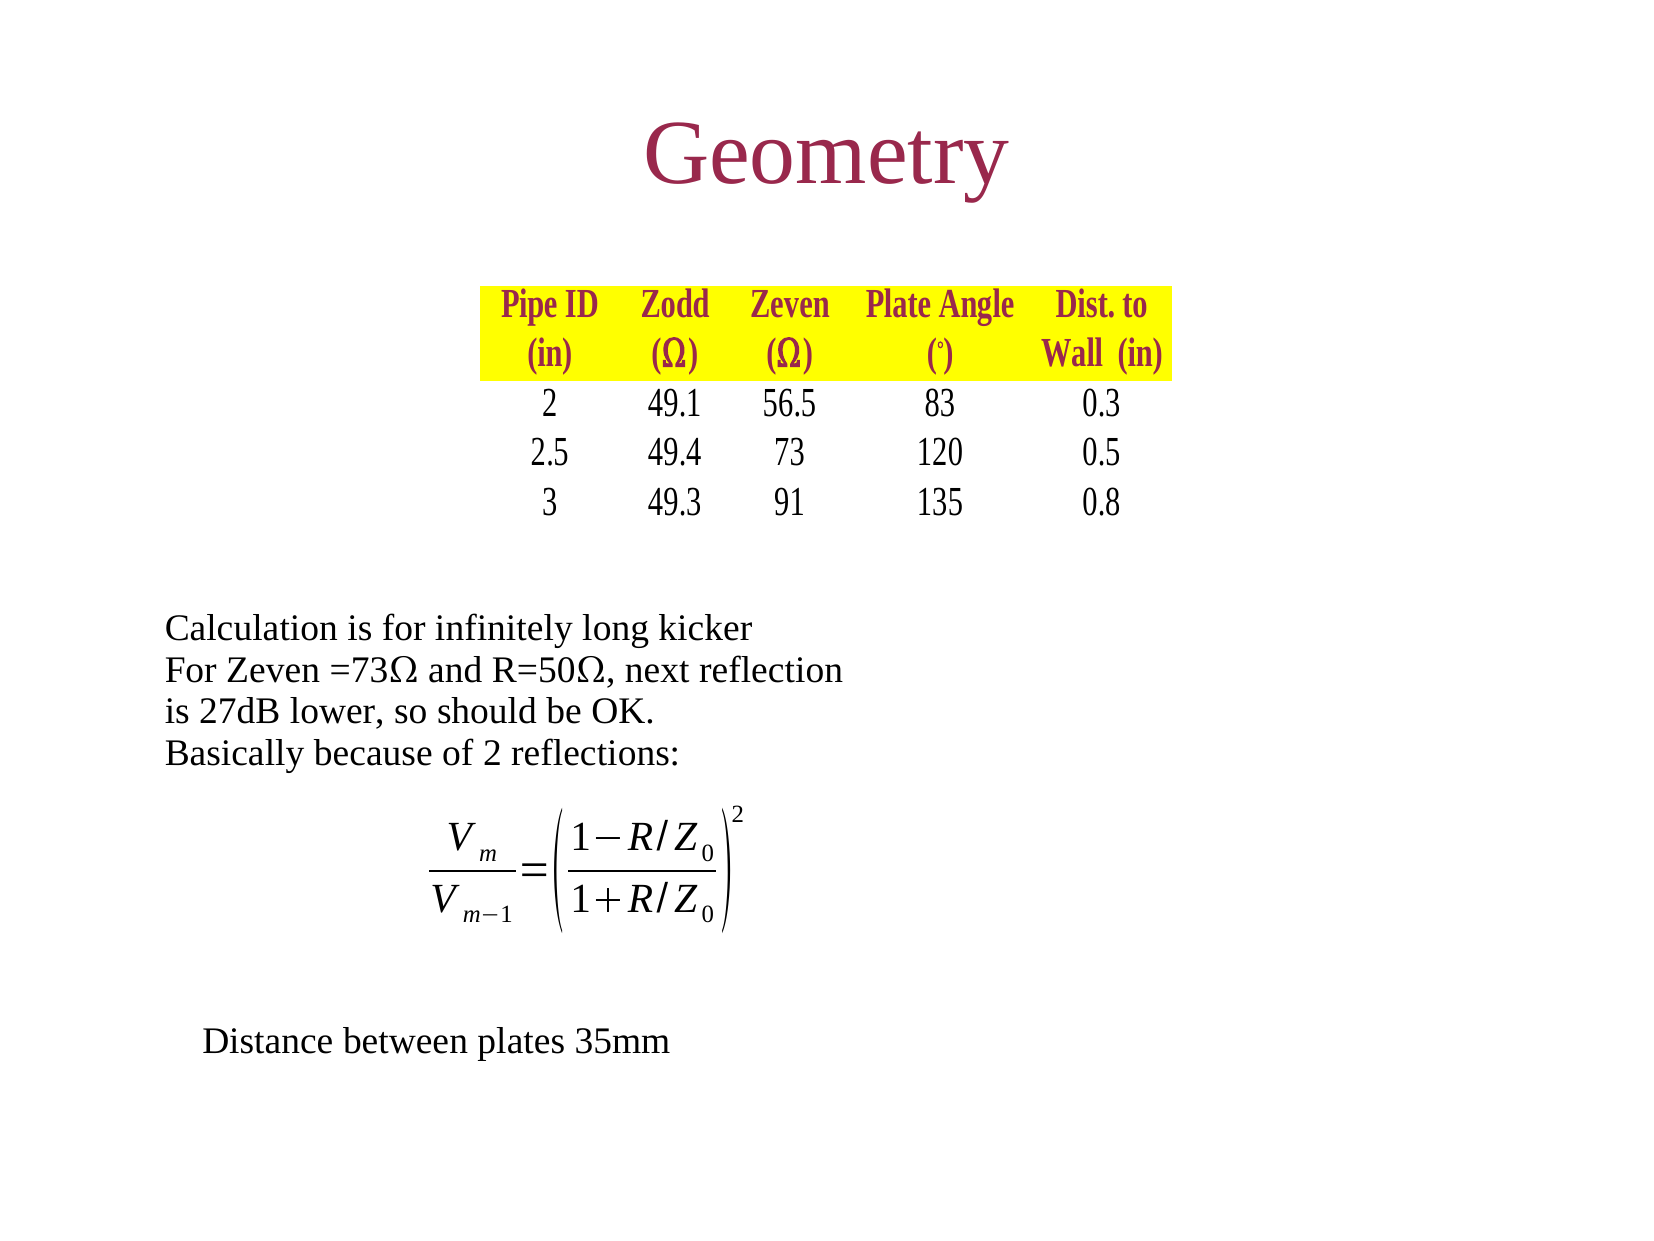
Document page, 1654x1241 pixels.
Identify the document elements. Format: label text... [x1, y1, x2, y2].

text_box Calculation is for infinitely long kicker For Zeven =73 and R=50, next reflection is 27dB lower, so should be OK. Basically because of 2 reflections: [150, 600, 863, 889]
title Geometry [82, 49, 1571, 257]
chart [420, 286, 1174, 1084]
text_box Distance between plates 35mm [187, 1012, 826, 1073]
